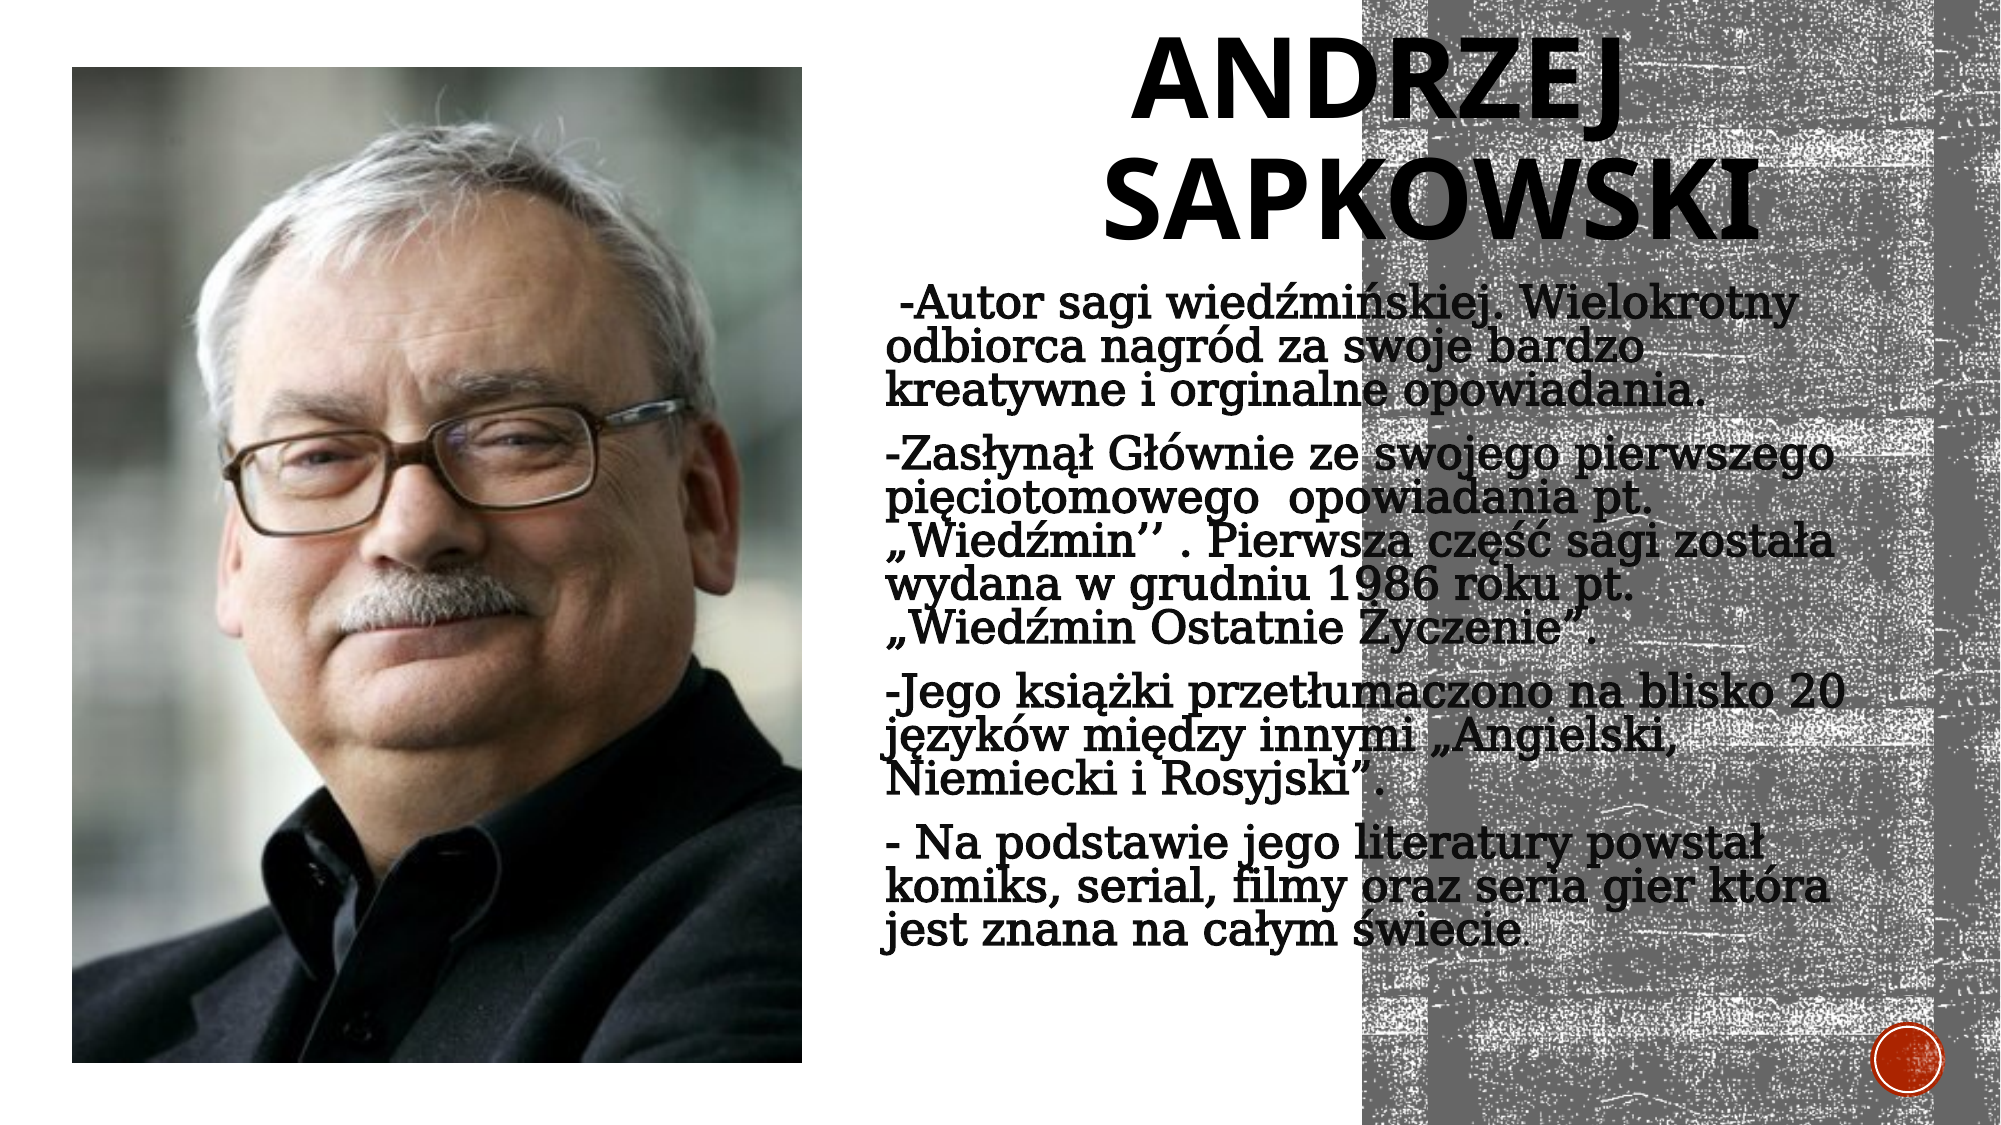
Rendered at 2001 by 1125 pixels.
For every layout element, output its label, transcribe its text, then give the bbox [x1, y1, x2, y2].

picture [72, 67, 802, 1063]
title Andrzej Sapkowski [1086, 0, 1894, 272]
list -Autor sagi wiedźmińskiej. Wielokrotny odbiorca nagród za swoje bardzo kreatywne i orginalne opowiadania. -Zasłynął Głównie ze swojego pierwszego pięciotomowego opowiadania pt. „Wiedźmin’’ . Pierwsza część sagi została wydana w grudniu 1986 roku pt. „Wiedźmin Ostatnie Życzenie”. -Jego książki przetłumaczono na blisko 20 języków między innymi „Angielski, Niemiecki i Rosyjski”. - Na podstawie jego literatury powstał komiks, serial, filmy oraz seria gier która jest znana na całym świecie. [870, 275, 1863, 965]
